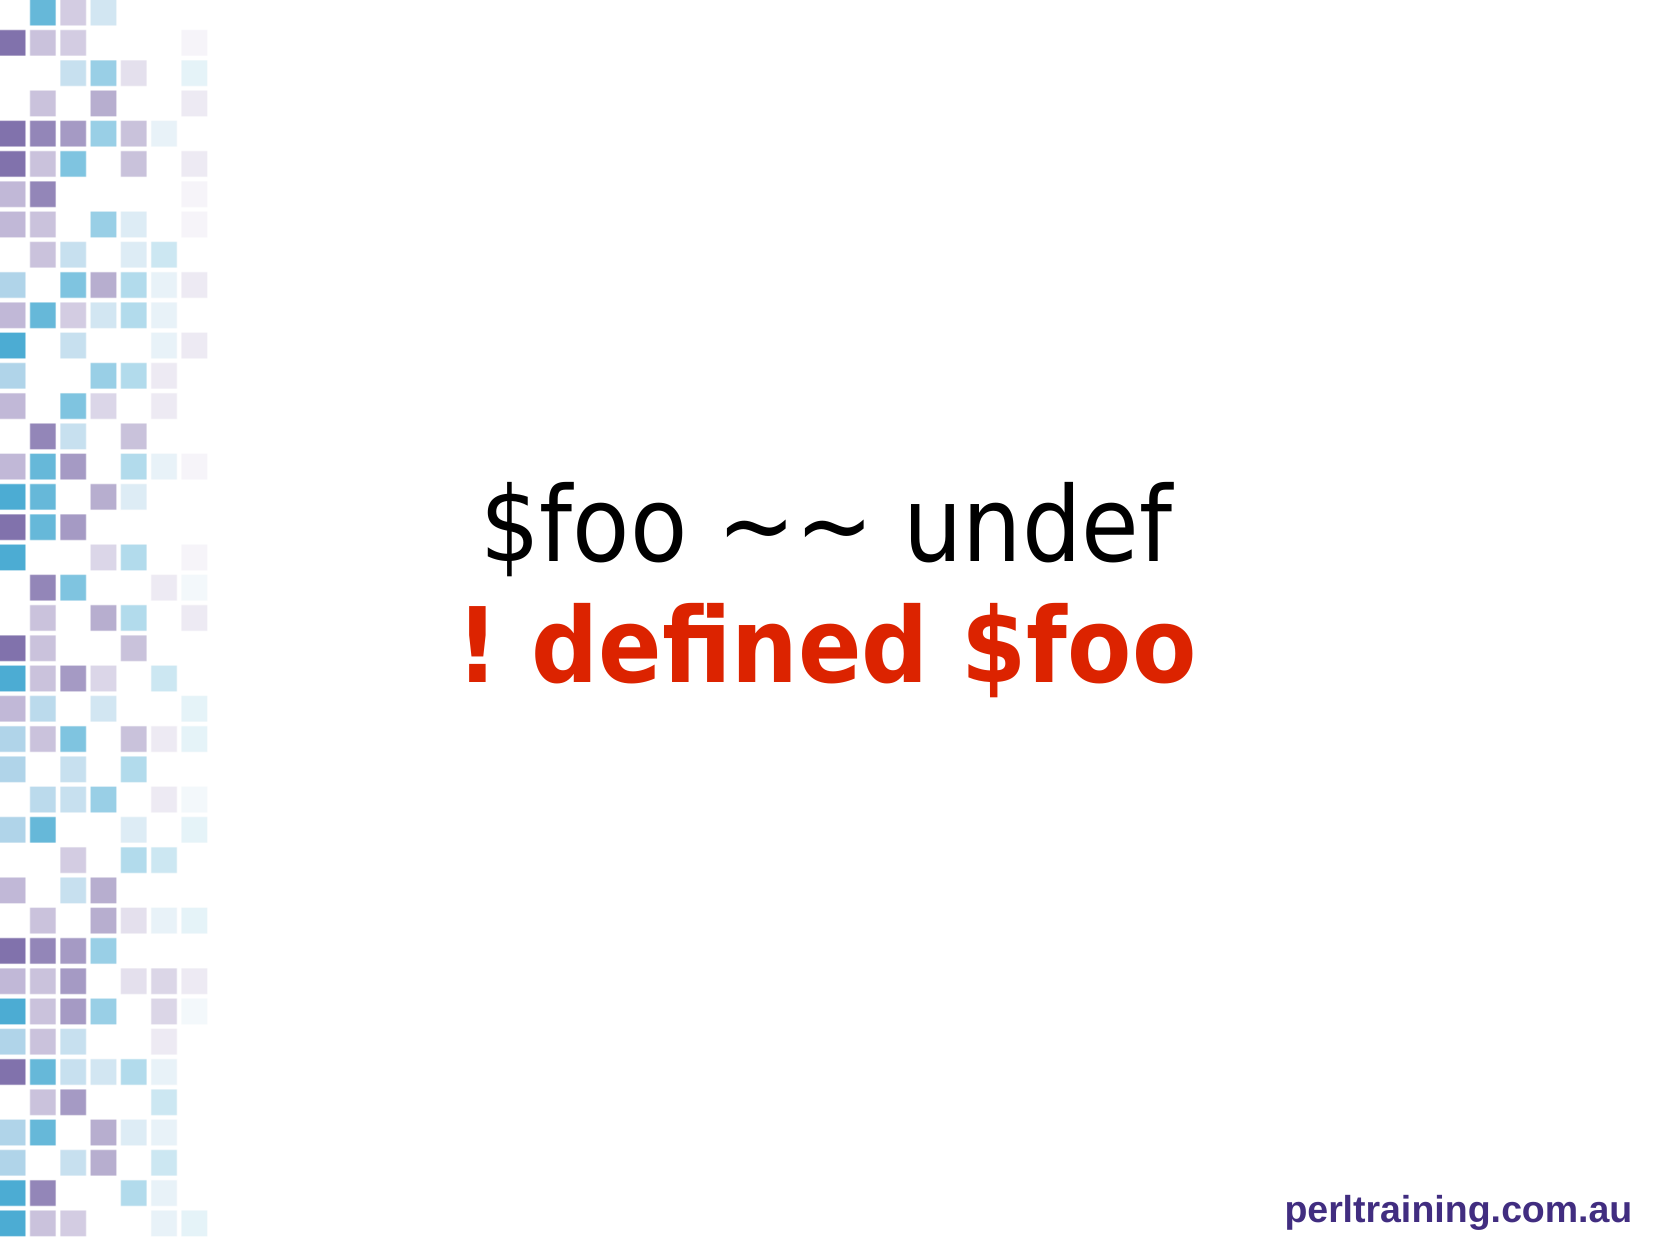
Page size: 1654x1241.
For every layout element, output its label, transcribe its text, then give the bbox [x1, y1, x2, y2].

picture [0, 0, 212, 1241]
title $foo ~~ undef ! defined $foo [82, 49, 1571, 1123]
